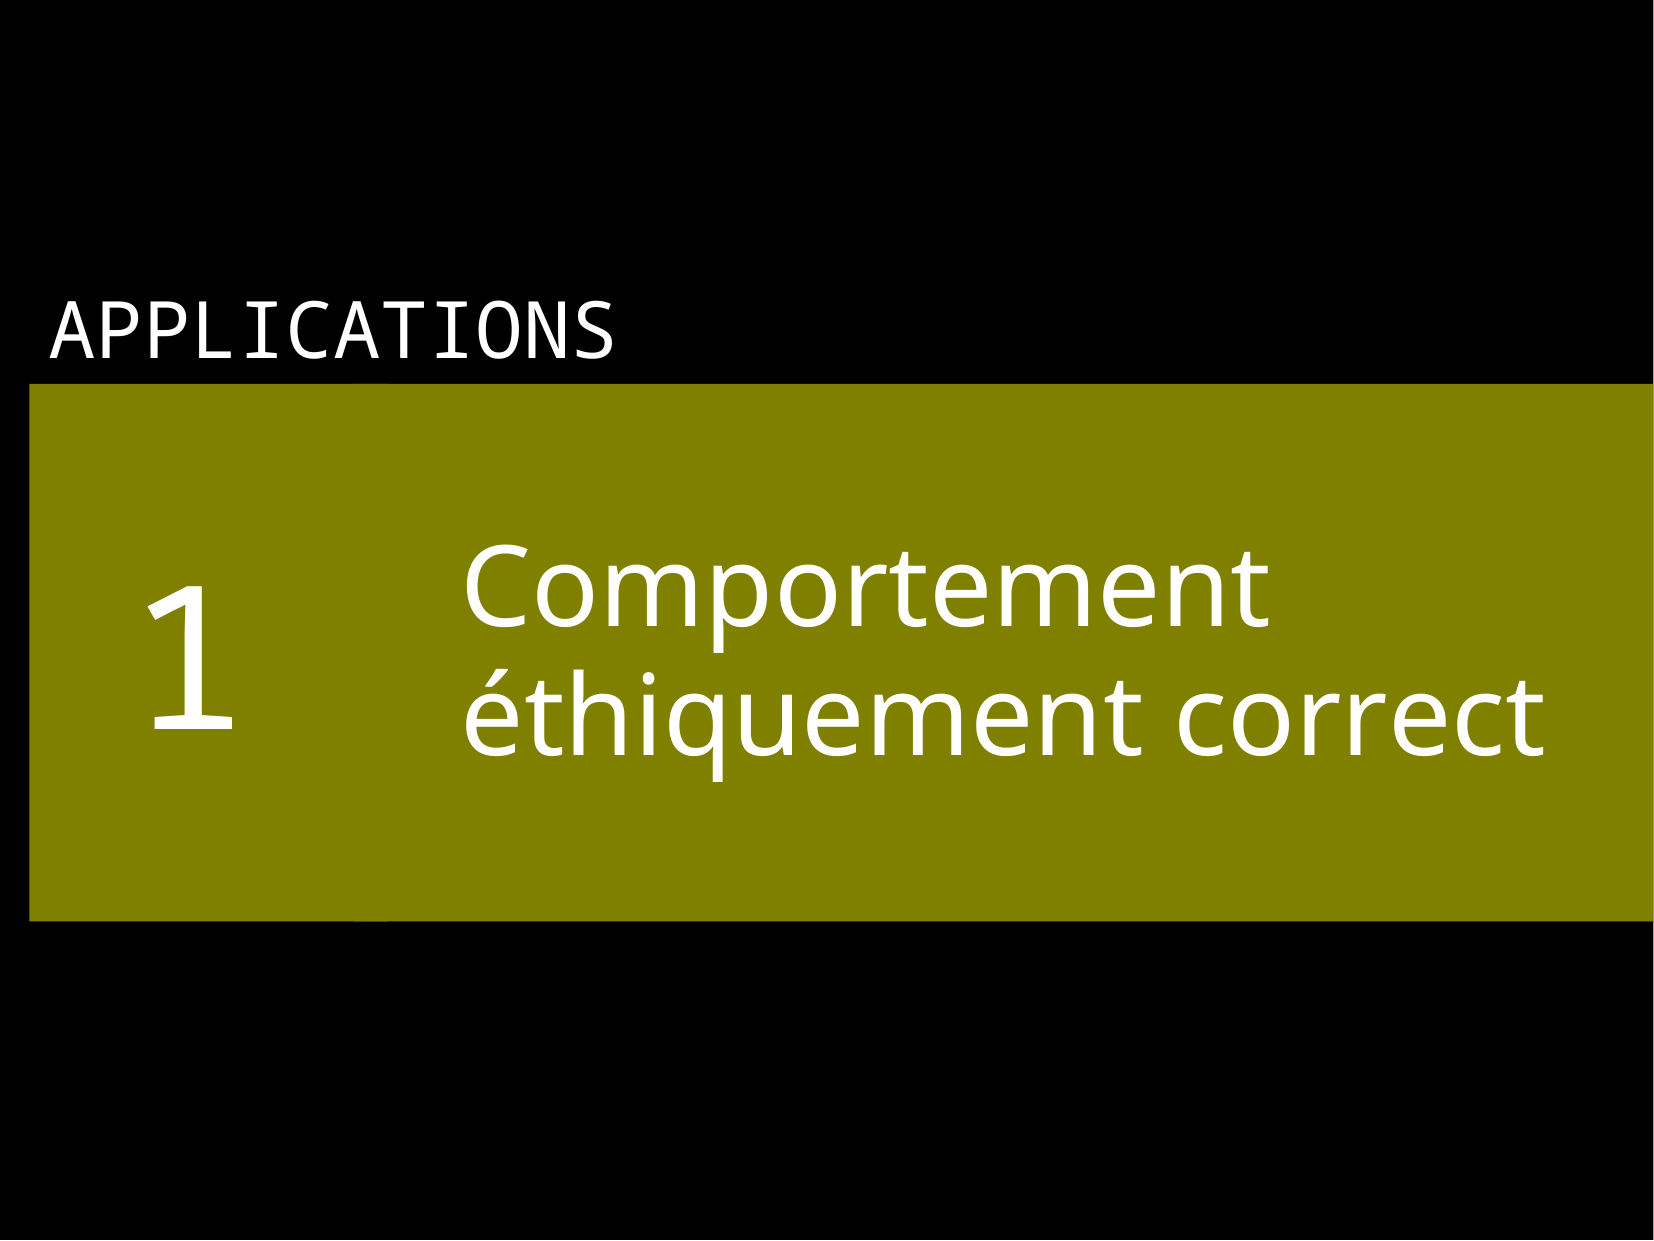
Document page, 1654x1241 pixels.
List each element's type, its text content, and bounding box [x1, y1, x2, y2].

text_box 1 [114, 507, 254, 796]
text_box [29, 383, 354, 922]
text_box APPLICATIONS [33, 265, 1376, 390]
text_box Comportement éthiquement correct [354, 383, 1654, 922]
